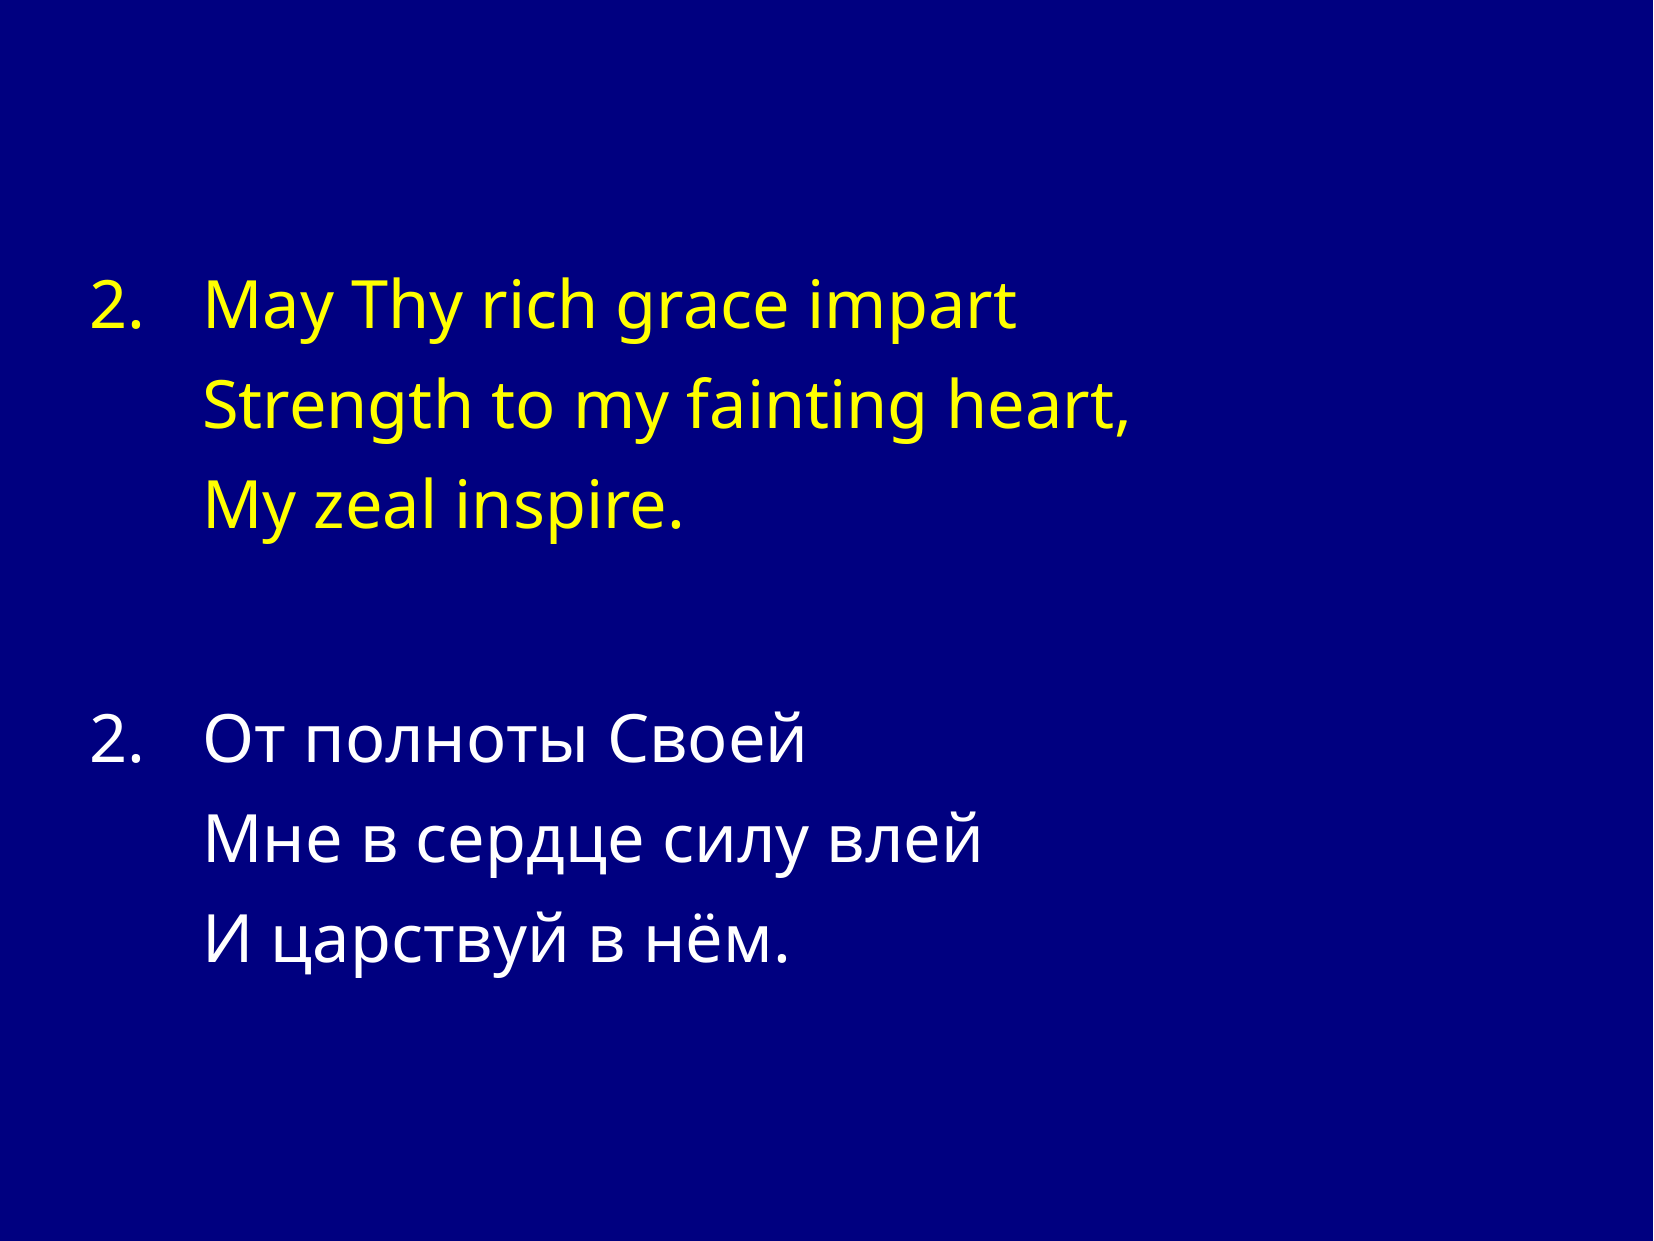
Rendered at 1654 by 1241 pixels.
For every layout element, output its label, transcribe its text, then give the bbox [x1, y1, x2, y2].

text_box 2. От полноты Своей Мне в сердце силу влей И царствуй в нём. [75, 675, 1576, 1163]
text_box 2. May Thy rich grace impart Strength to my fainting heart, My zeal inspire. [75, 150, 1576, 638]
